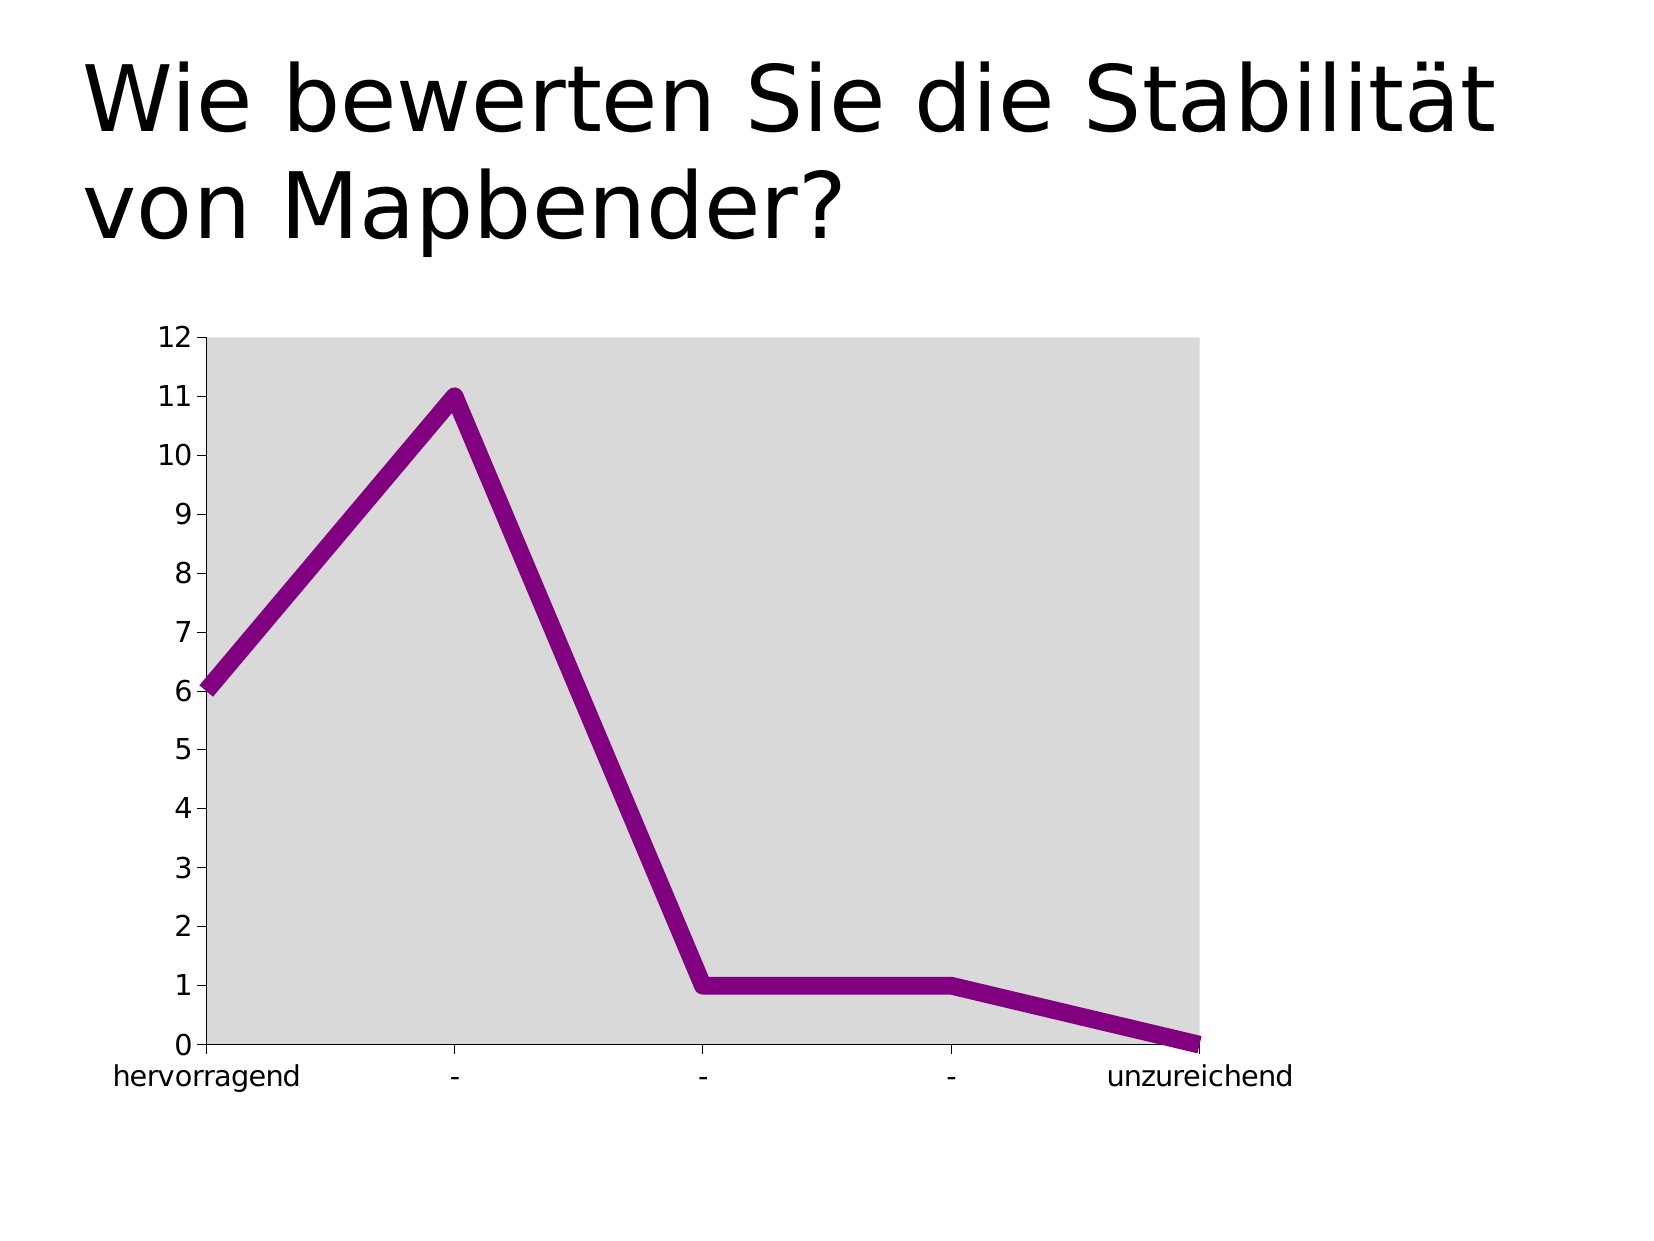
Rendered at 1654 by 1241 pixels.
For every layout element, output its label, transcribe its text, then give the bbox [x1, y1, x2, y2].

title Wie bewerten Sie die Stabilität von Mapbender? [82, 45, 1571, 261]
chart [82, 290, 1571, 1109]
